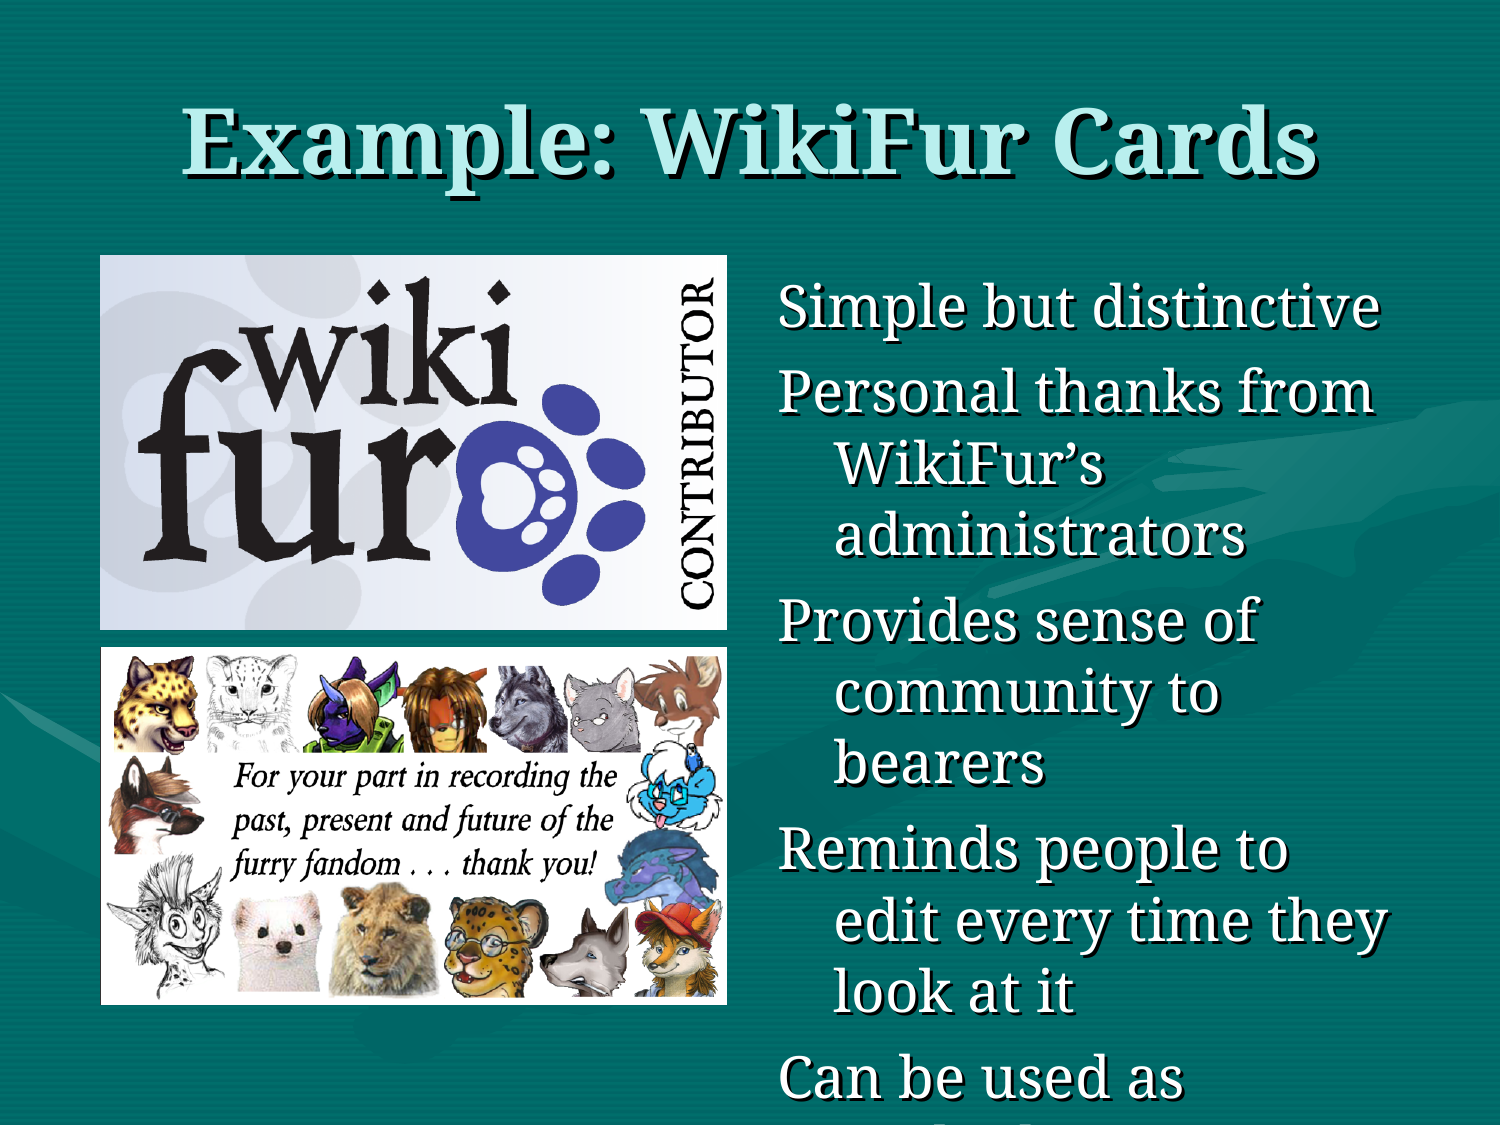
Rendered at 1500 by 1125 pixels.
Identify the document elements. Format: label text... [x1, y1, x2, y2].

title Example: WikiFur Cards [75, 45, 1426, 233]
picture [1087, 1073, 1099, 1095]
picture [0, 0, 1500, 1125]
list Simple but distinctive Personal thanks from WikiFur’s administrators Provides sense of community to bearers Reminds people to edit every time they look at it Can be used as conbadge Free advertising!  Cheap ($70/1000 cards) [762, 262, 1426, 1062]
picture [913, 1073, 925, 1095]
